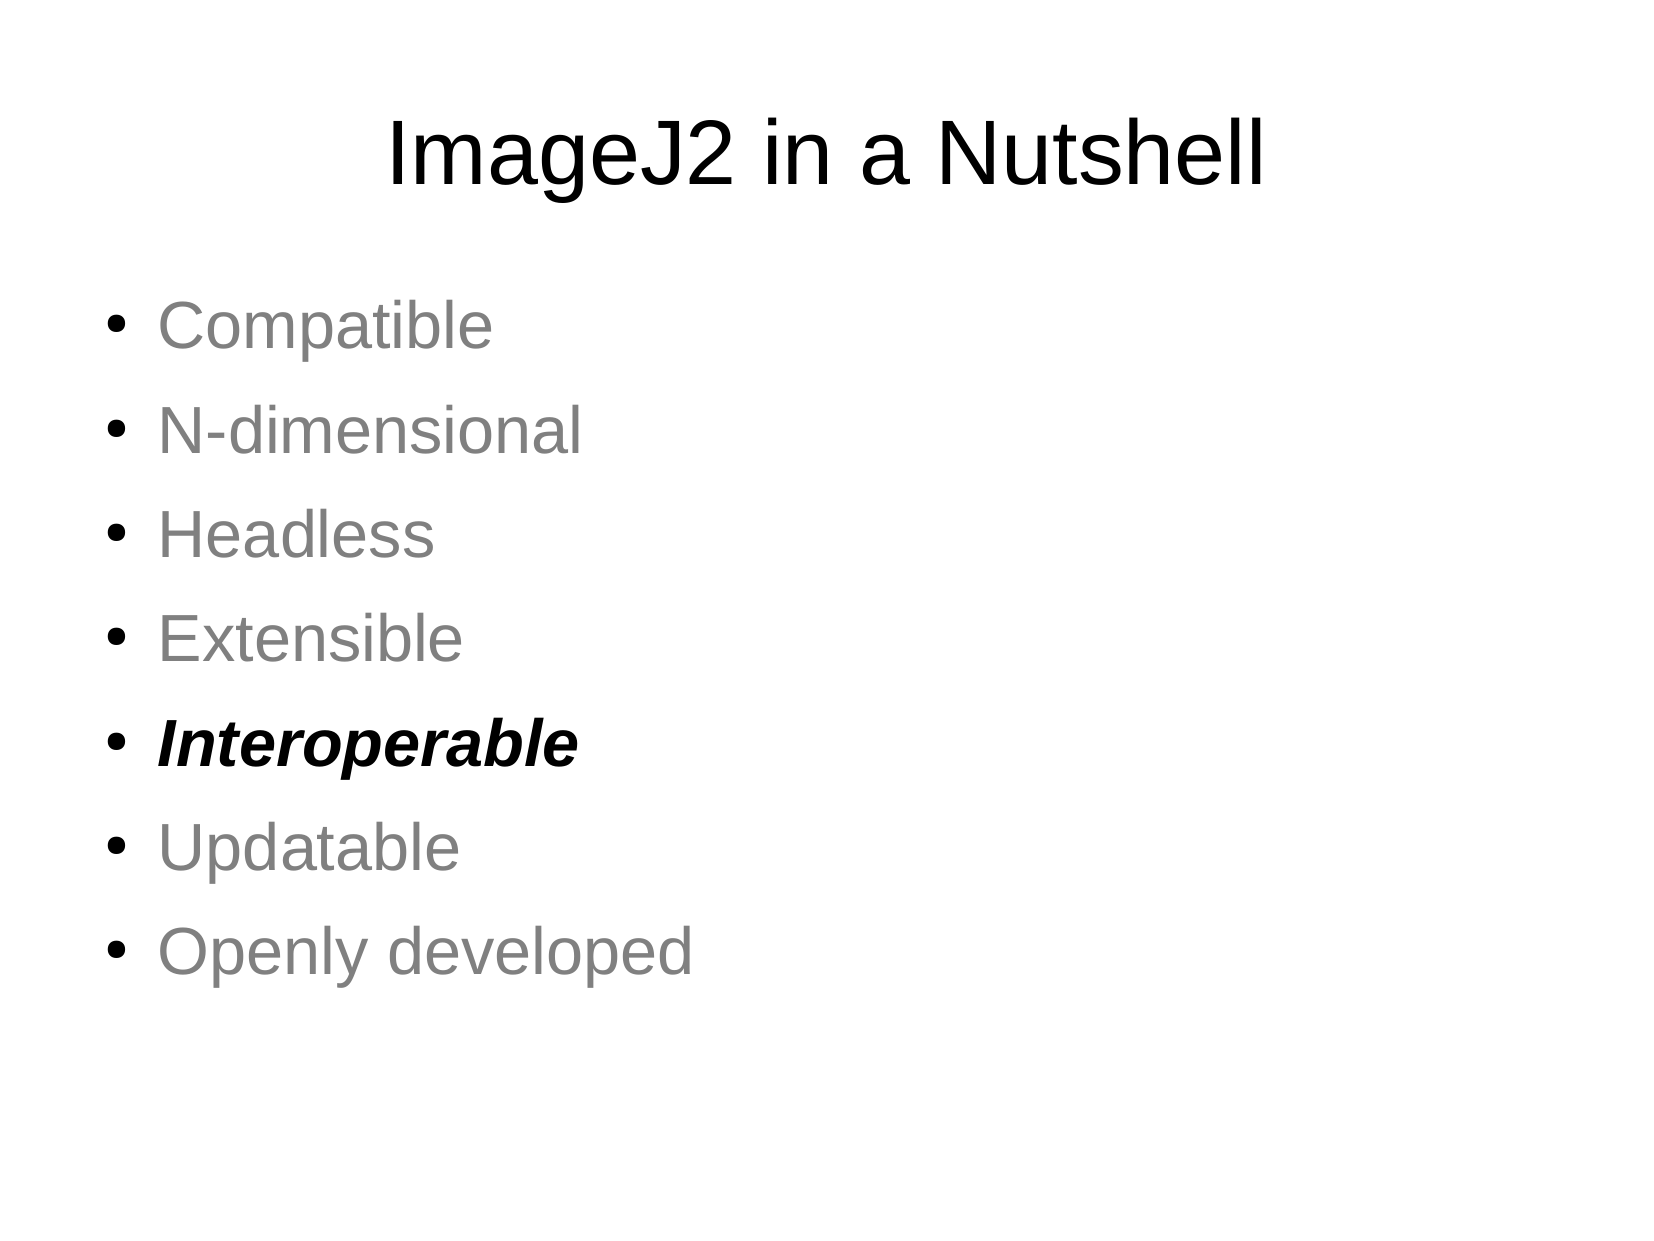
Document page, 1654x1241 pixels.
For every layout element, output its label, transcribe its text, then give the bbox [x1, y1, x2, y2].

title ImageJ2 in a Nutshell [82, 49, 1571, 257]
list Compatible N-dimensional Headless Extensible Interoperable Updatable Openly developed [86, 288, 1576, 1108]
